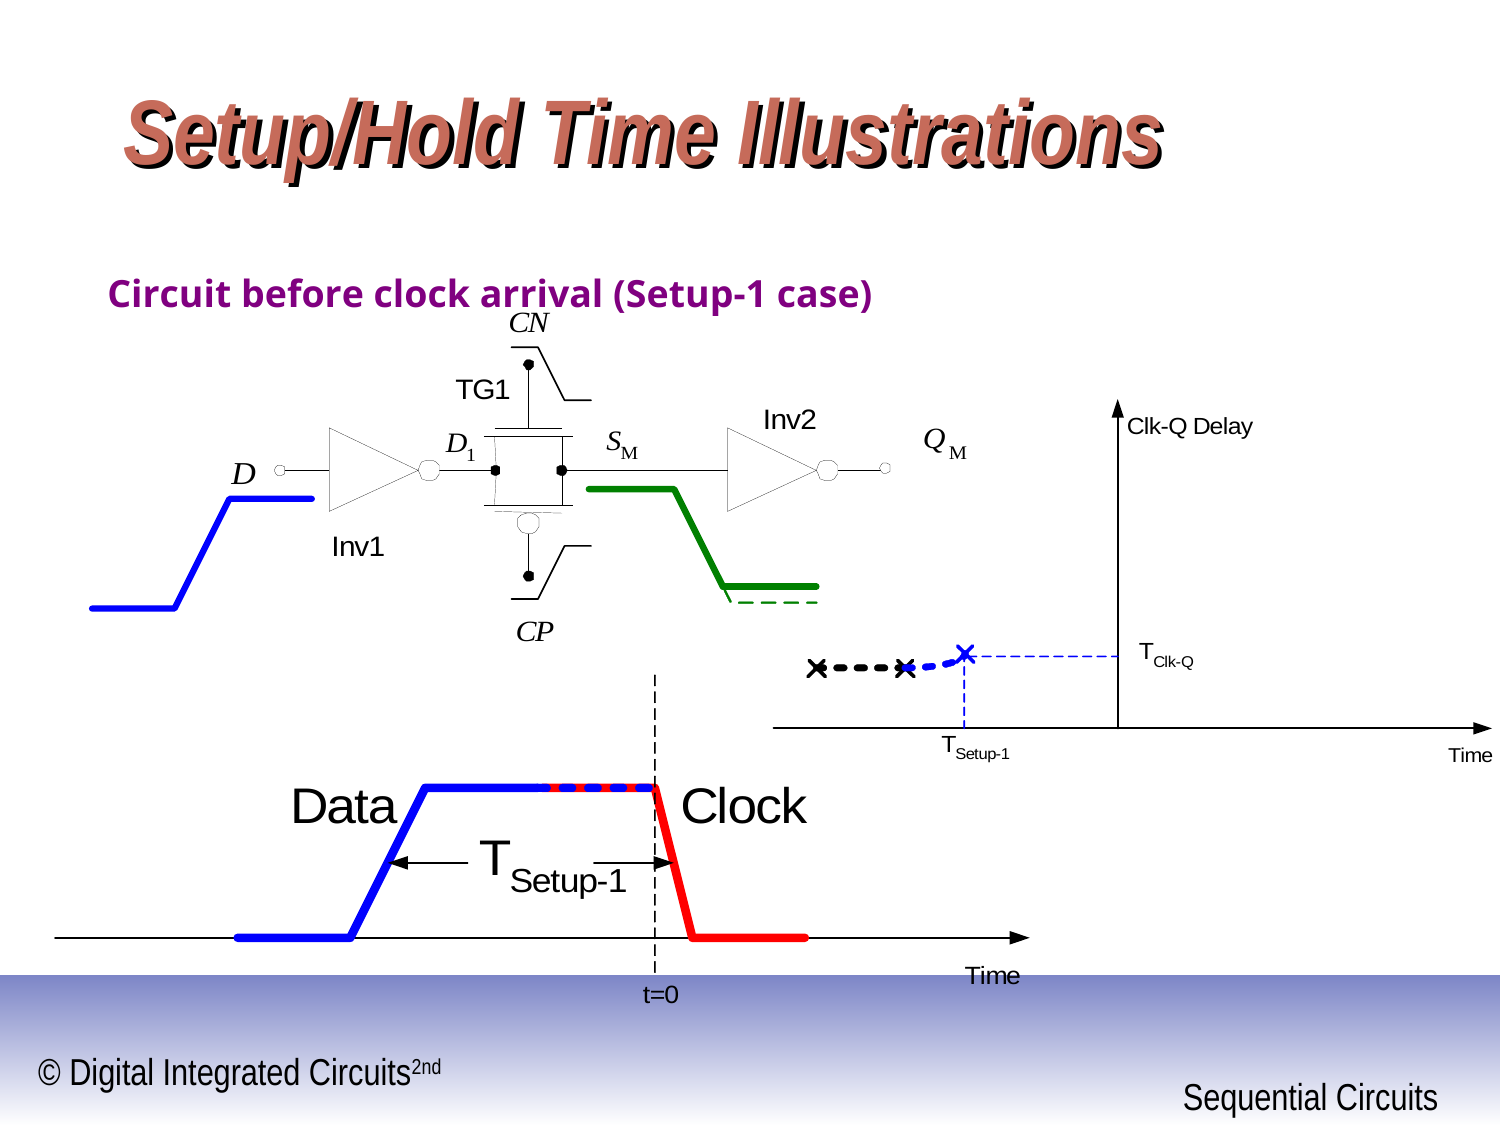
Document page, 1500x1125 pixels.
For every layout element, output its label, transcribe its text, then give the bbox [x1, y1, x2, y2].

chart [51, 297, 1495, 1014]
title Setup/Hold Time Illustrations [108, 65, 1384, 190]
text_box Circuit before clock arrival (Setup-1 case) [49, 262, 931, 323]
